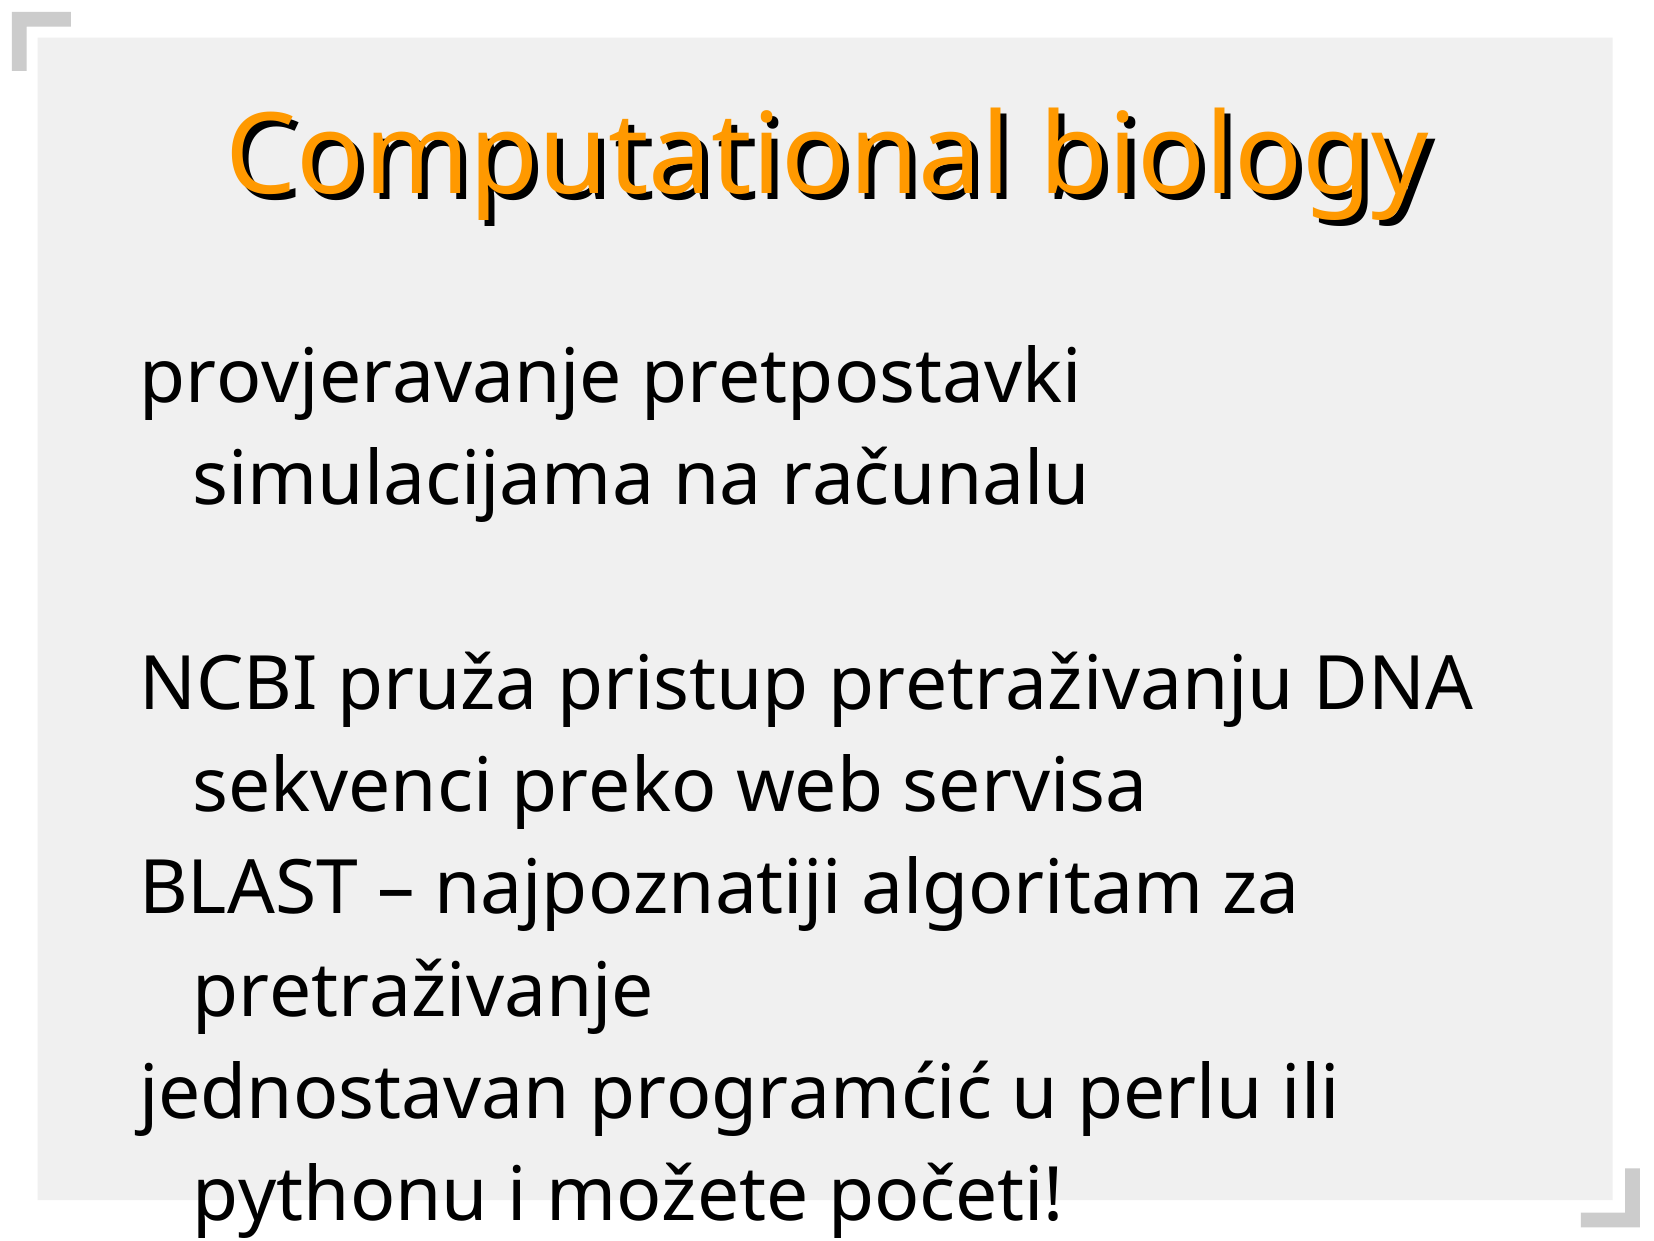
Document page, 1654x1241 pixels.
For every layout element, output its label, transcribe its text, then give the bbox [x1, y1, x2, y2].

title Computational biology [121, 46, 1534, 254]
list provjeravanje pretpostavki simulacijama na računalu NCBI pruža pristup pretraživanju DNA sekvenci preko web servisa BLAST – najpoznatiji algoritam za pretraživanje jednostavan programćić u perlu ili pythonu i možete početi! [121, 322, 1561, 1132]
